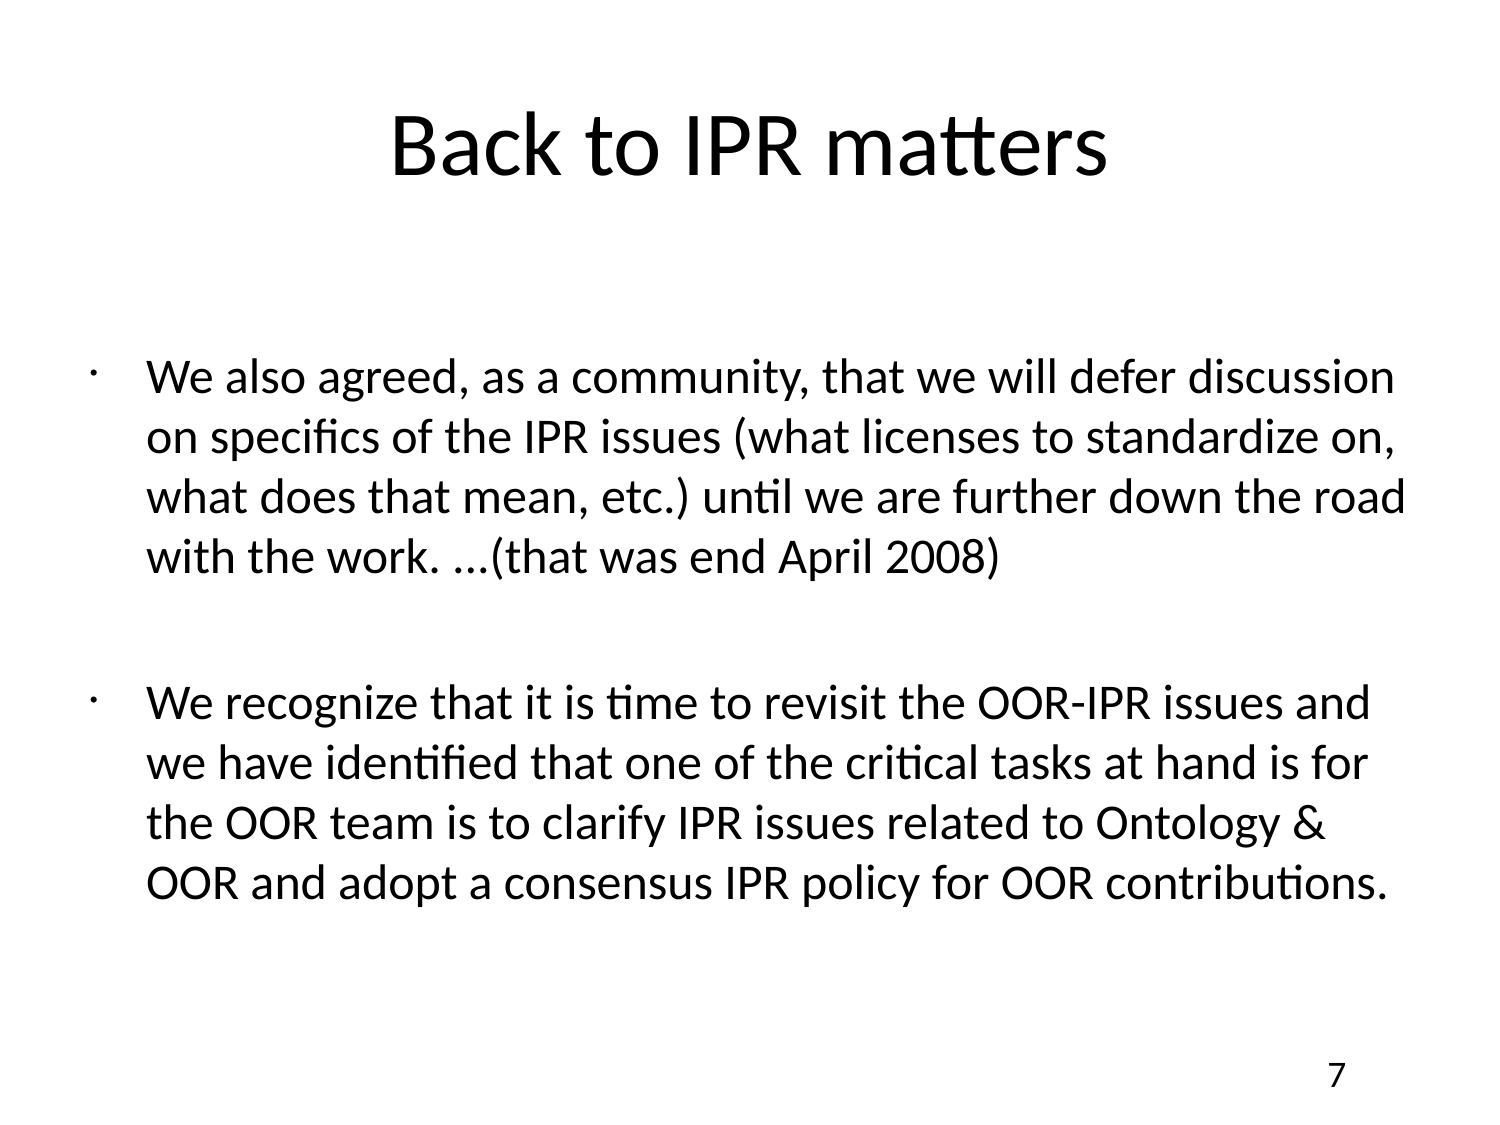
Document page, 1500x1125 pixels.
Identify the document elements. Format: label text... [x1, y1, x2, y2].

list We also agreed, as a community, that we will defer discussion on specifics of the IPR issues (what licenses to standardize on, what does that mean, etc.) until we are further down the road with the work. ...(that was end April 2008) We recognize that it is time to revisit the OOR-IPR issues and we have identified that one of the critical tasks at hand is for the OOR team is to clarify IPR issues related to Ontology & OOR and adopt a consensus IPR policy for OOR contributions. [75, 262, 1425, 1005]
title Back to IPR matters [75, 45, 1425, 233]
